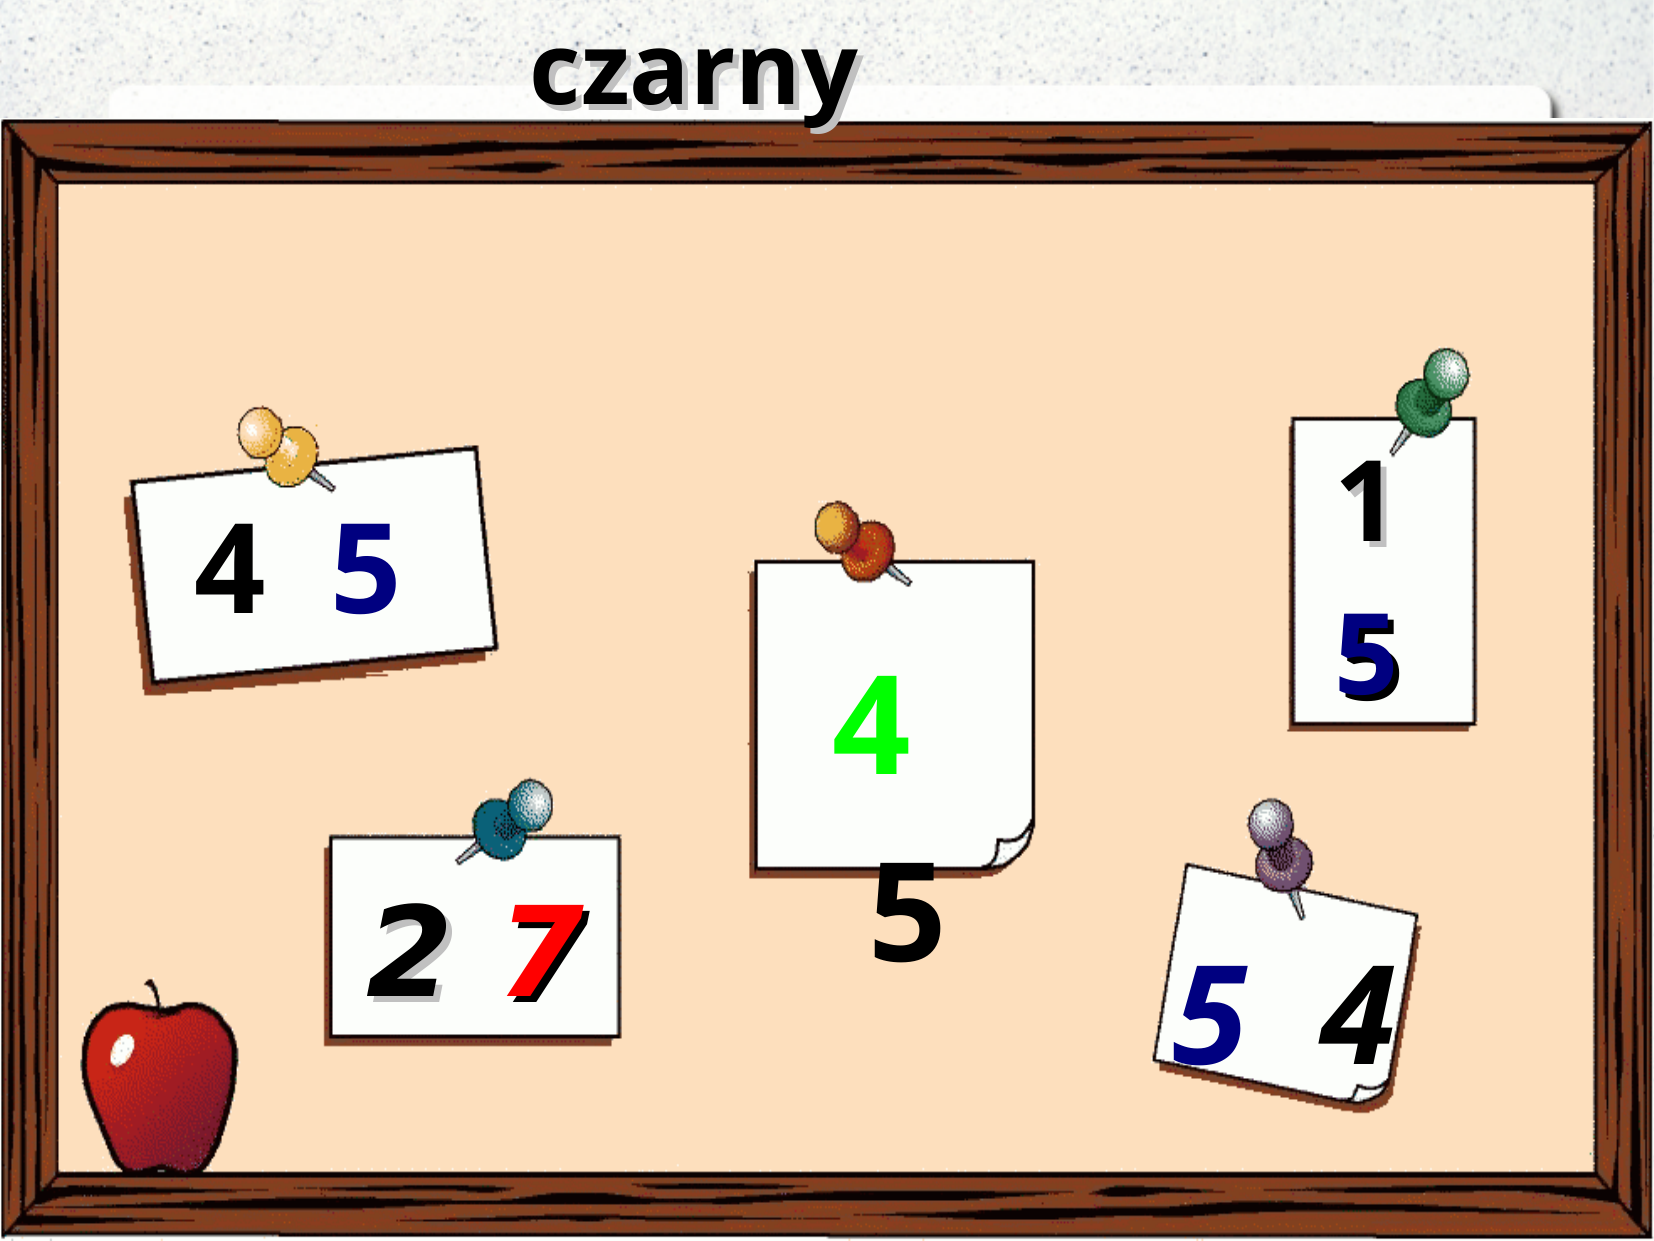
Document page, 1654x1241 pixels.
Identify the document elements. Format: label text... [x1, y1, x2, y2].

text_box 2 7 [330, 873, 621, 1034]
text_box 4 5 [153, 472, 443, 664]
text_box czarny [354, 0, 1182, 146]
text_box 4 5 [767, 620, 1048, 803]
picture [0, 0, 1654, 1241]
text_box 5 4 [1151, 909, 1418, 1093]
text_box 1 5 [1226, 413, 1506, 742]
